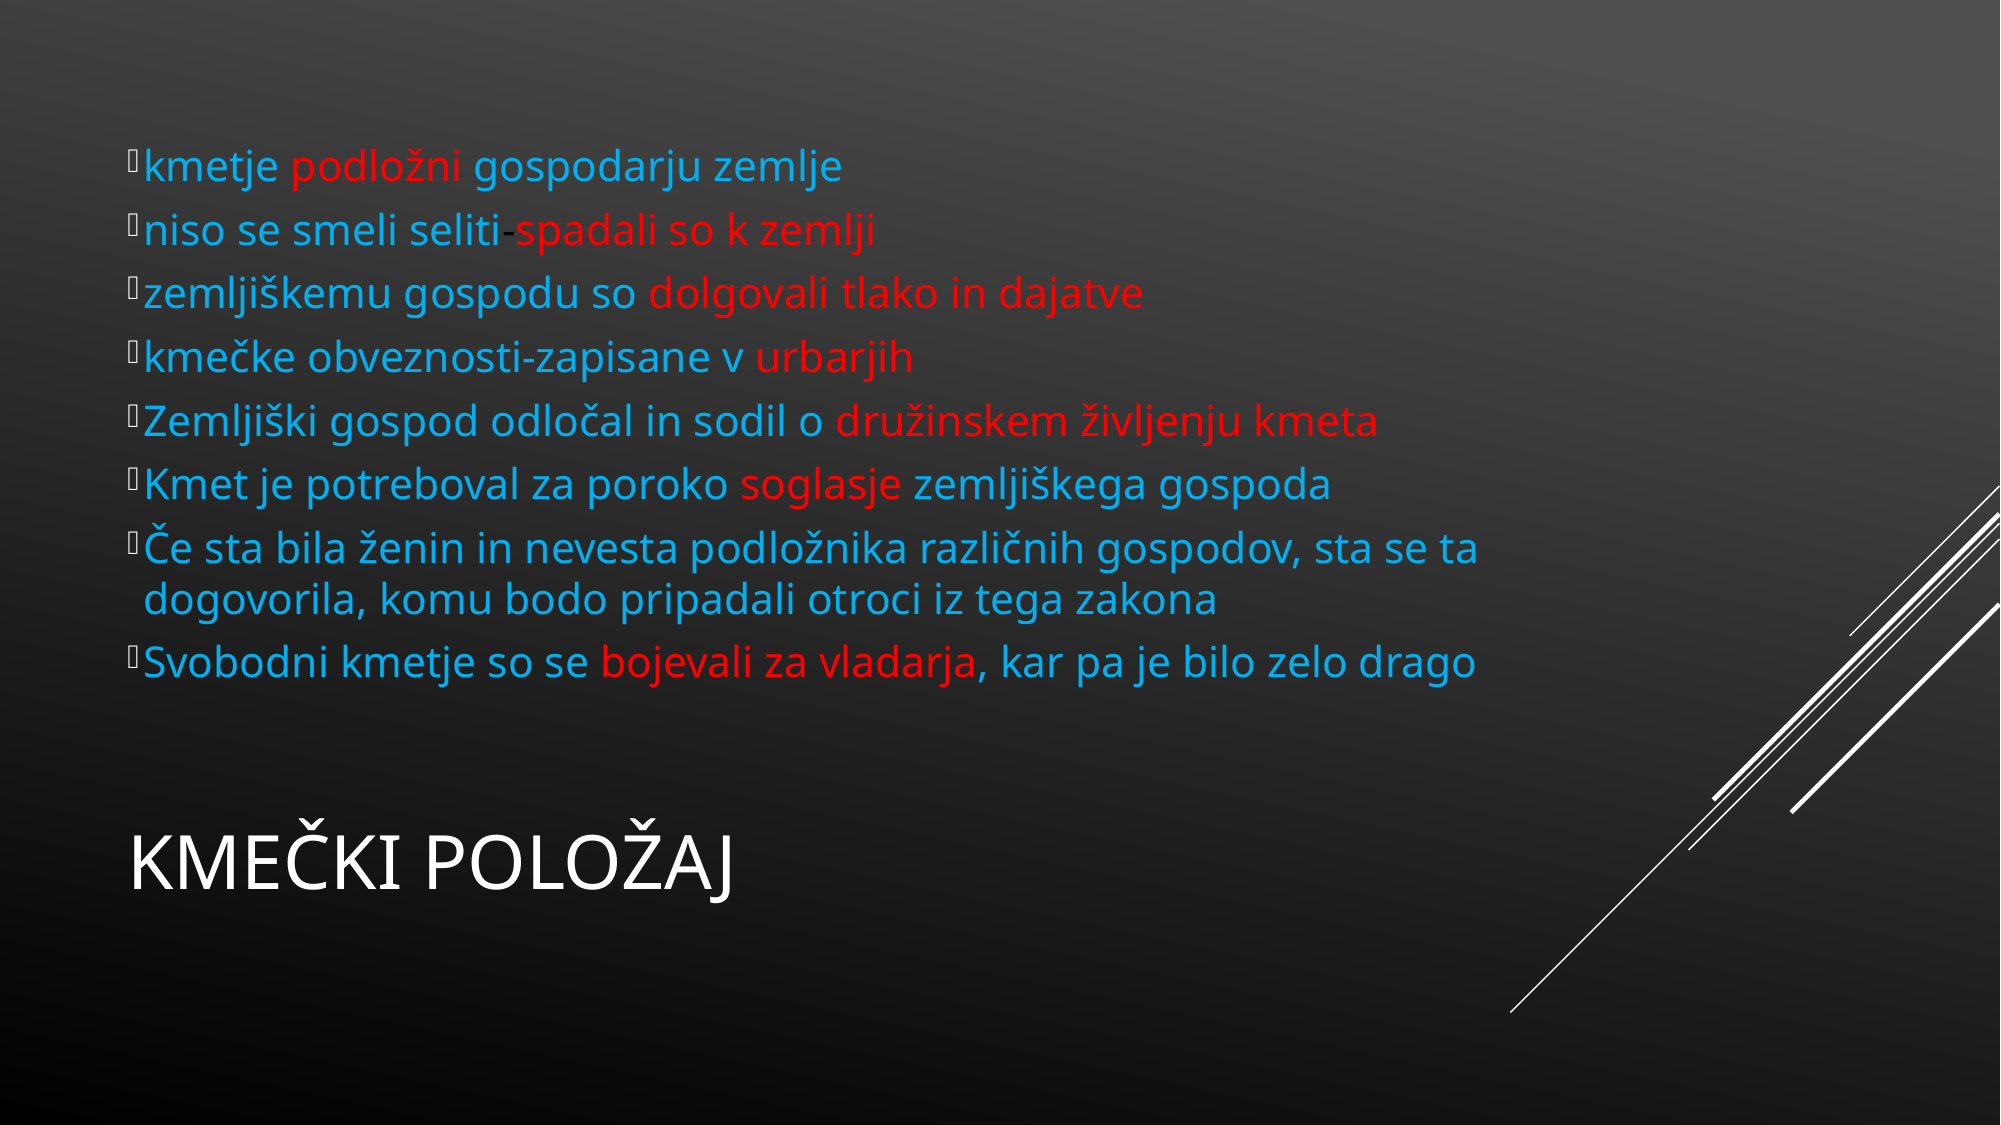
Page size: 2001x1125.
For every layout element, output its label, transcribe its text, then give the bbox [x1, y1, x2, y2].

list kmetje podložni gospodarju zemlje niso se smeli seliti-spadali so k zemlji zemljiškemu gospodu so dolgovali tlako in dajatve kmečke obveznosti-zapisane v urbarjih Zemljiški gospod odločal in sodil o družinskem življenju kmeta Kmet je potreboval za poroko soglasje zemljiškega gospoda Če sta bila ženin in nevesta podložnika različnih gospodov, sta se ta dogovorila, komu bodo pripadali otroci iz tega zakona Svobodni kmetje so se bojevali za vladarja, kar pa je bilo zelo drago [112, 38, 1513, 737]
title KMEČKI POLOŽAJ [112, 737, 1513, 984]
